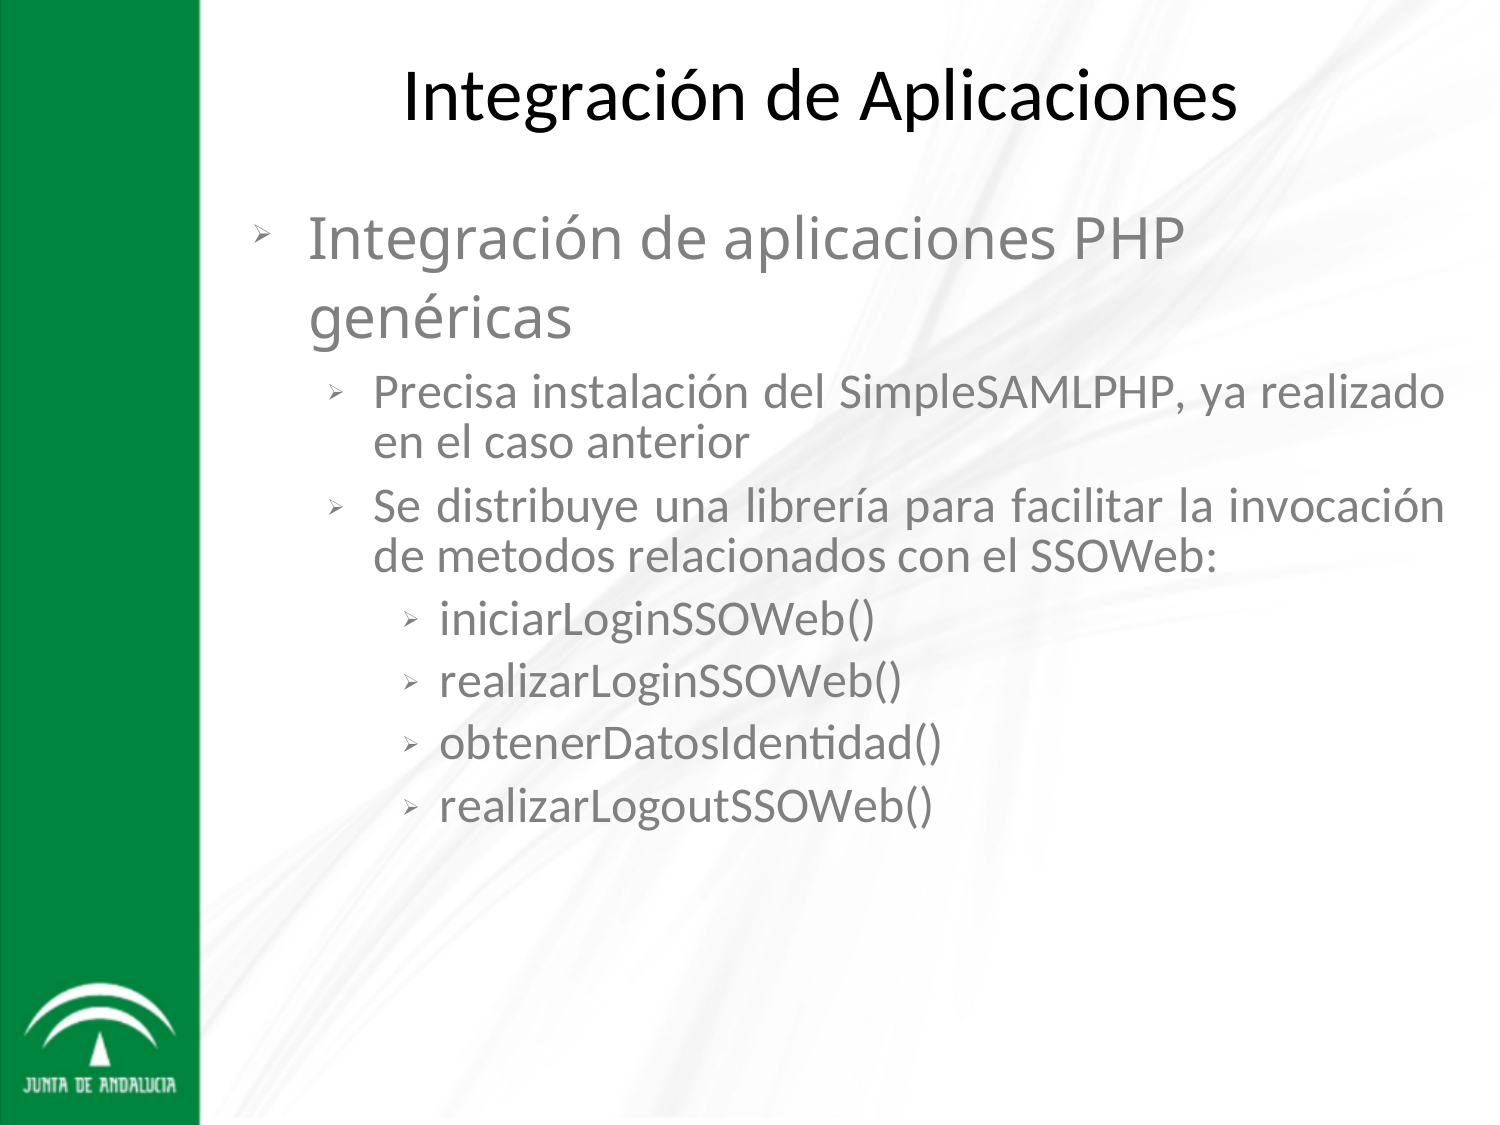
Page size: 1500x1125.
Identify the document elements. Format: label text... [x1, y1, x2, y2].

picture [0, 0, 1500, 1125]
list Integración de aplicaciones PHP genéricas Precisa instalación del SimpleSAMLPHP, ya realizado en el caso anterior Se distribuye una librería para facilitar la invocación de metodos relacionados con el SSOWeb: iniciarLoginSSOWeb() realizarLoginSSOWeb() obtenerDatosIdentidad() realizarLogoutSSOWeb() [252, 197, 1447, 940]
title Integración de Aplicaciones [145, 21, 1496, 257]
